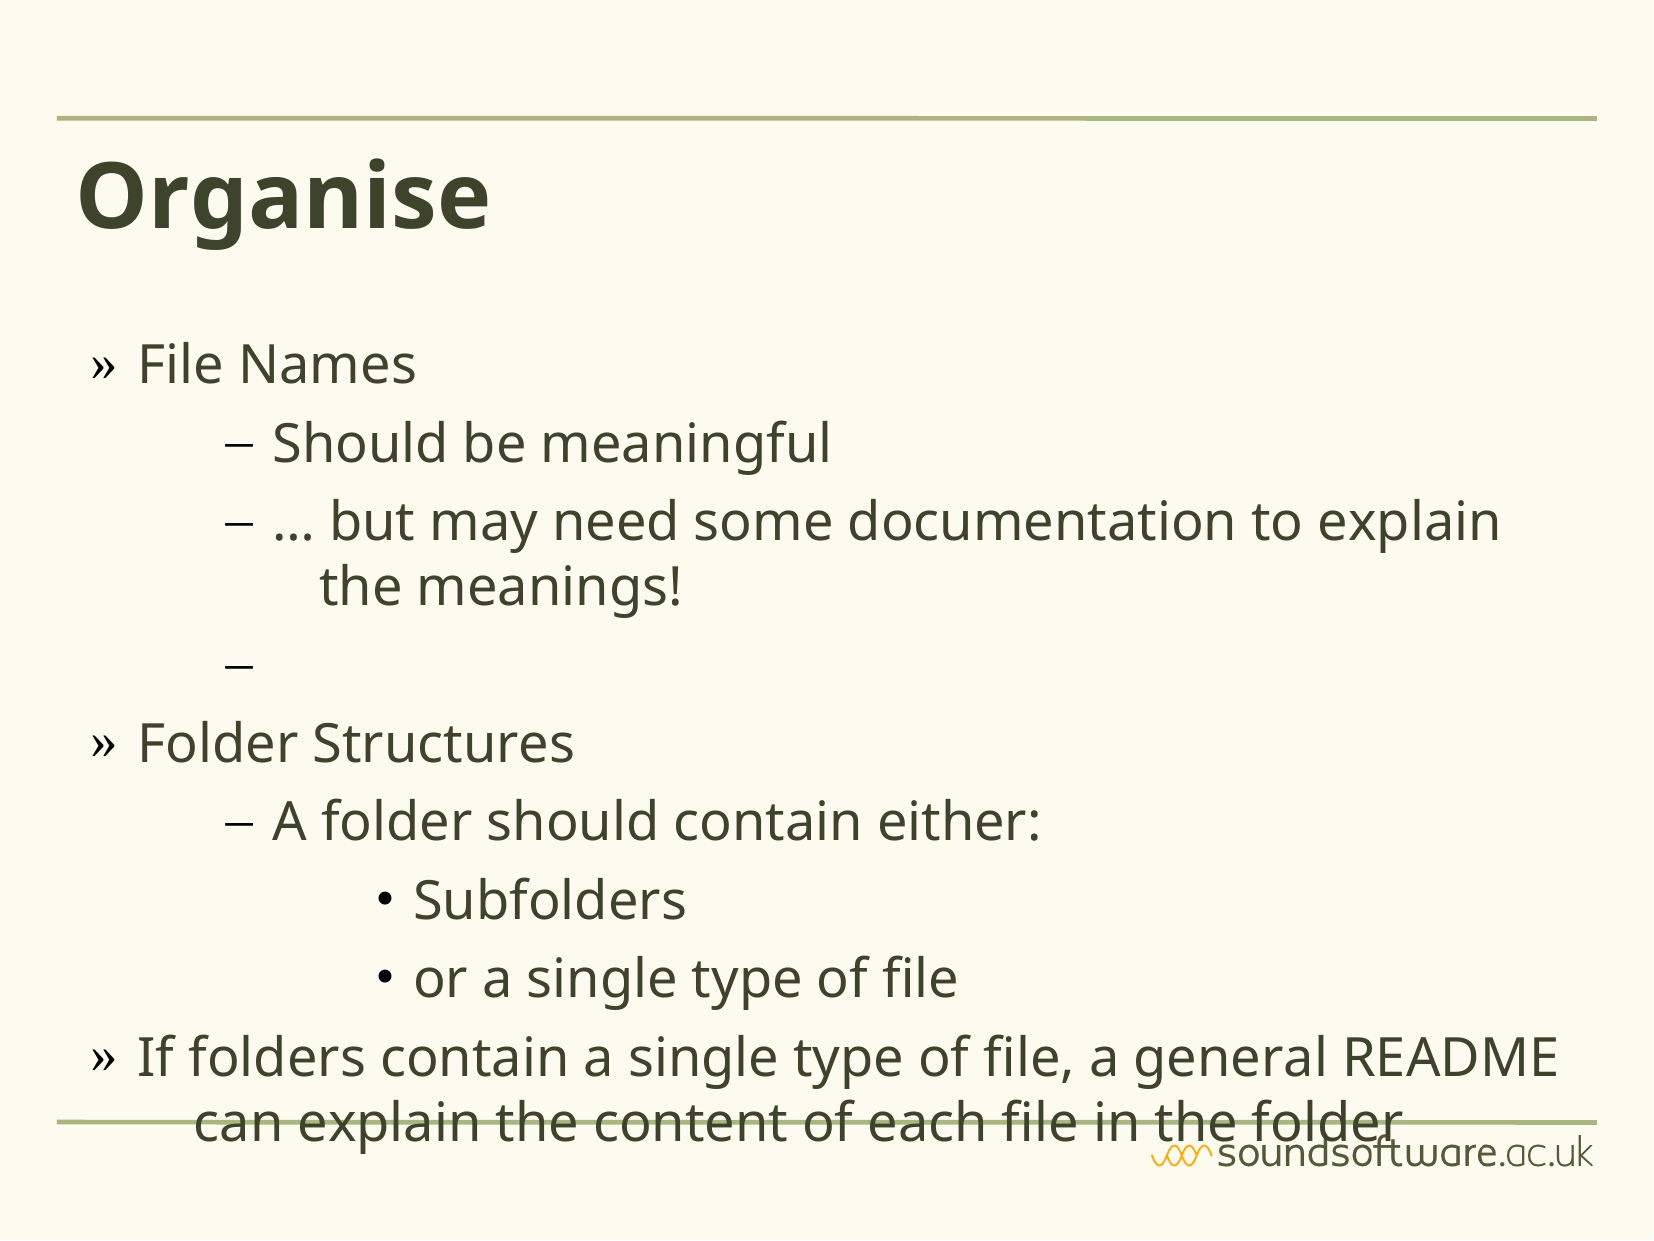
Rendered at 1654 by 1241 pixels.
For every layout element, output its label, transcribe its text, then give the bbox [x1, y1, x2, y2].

list File Names Should be meaningful … but may need some documentation to explain the meanings! Folder Structures A folder should contain either: Subfolders or a single type of file If folders contain a single type of file, a general README can explain the content of each file in the folder [59, 321, 1594, 1161]
picture [1151, 1161, 1593, 1167]
title Organise [59, 109, 1594, 274]
